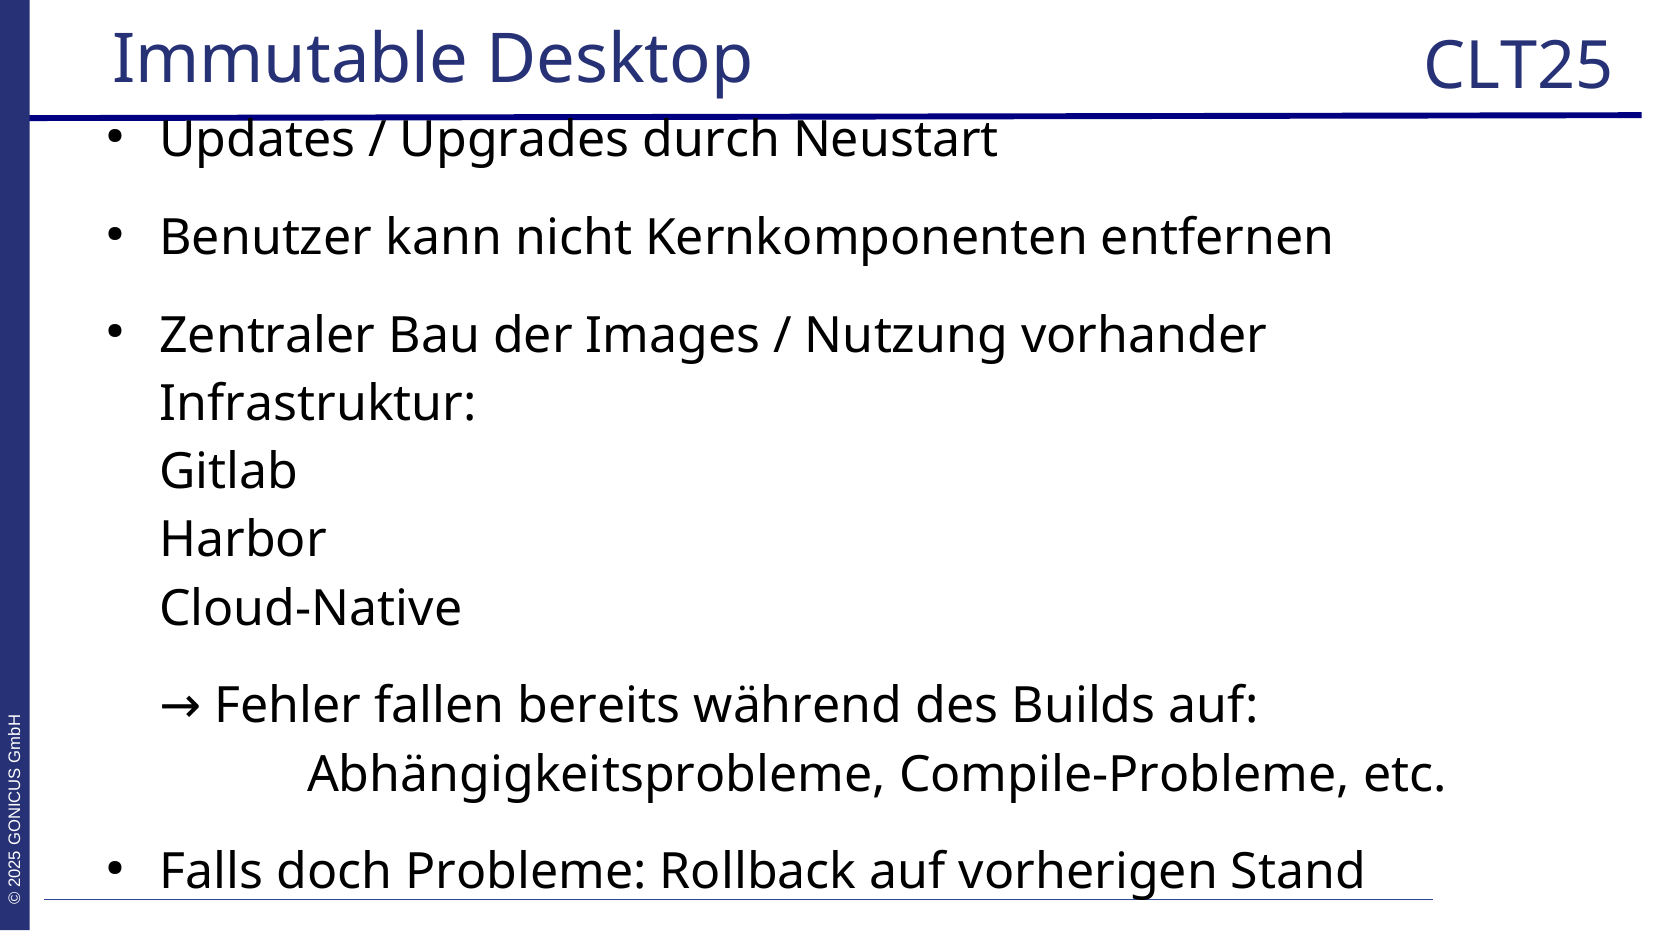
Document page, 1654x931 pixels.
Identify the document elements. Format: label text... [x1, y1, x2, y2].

title Immutable Desktop [112, 0, 1525, 134]
list Updates / Upgrades durch Neustart Benutzer kann nicht Kernkomponenten entfernen Zentraler Bau der Images / Nutzung vorhander Infrastruktur: Gitlab Harbor Cloud-Native → Fehler fallen bereits während des Builds auf: Abhängigkeitsprobleme, Compile-Probleme, etc. Falls doch Probleme: Rollback auf vorherigen Stand [88, 155, 1590, 852]
